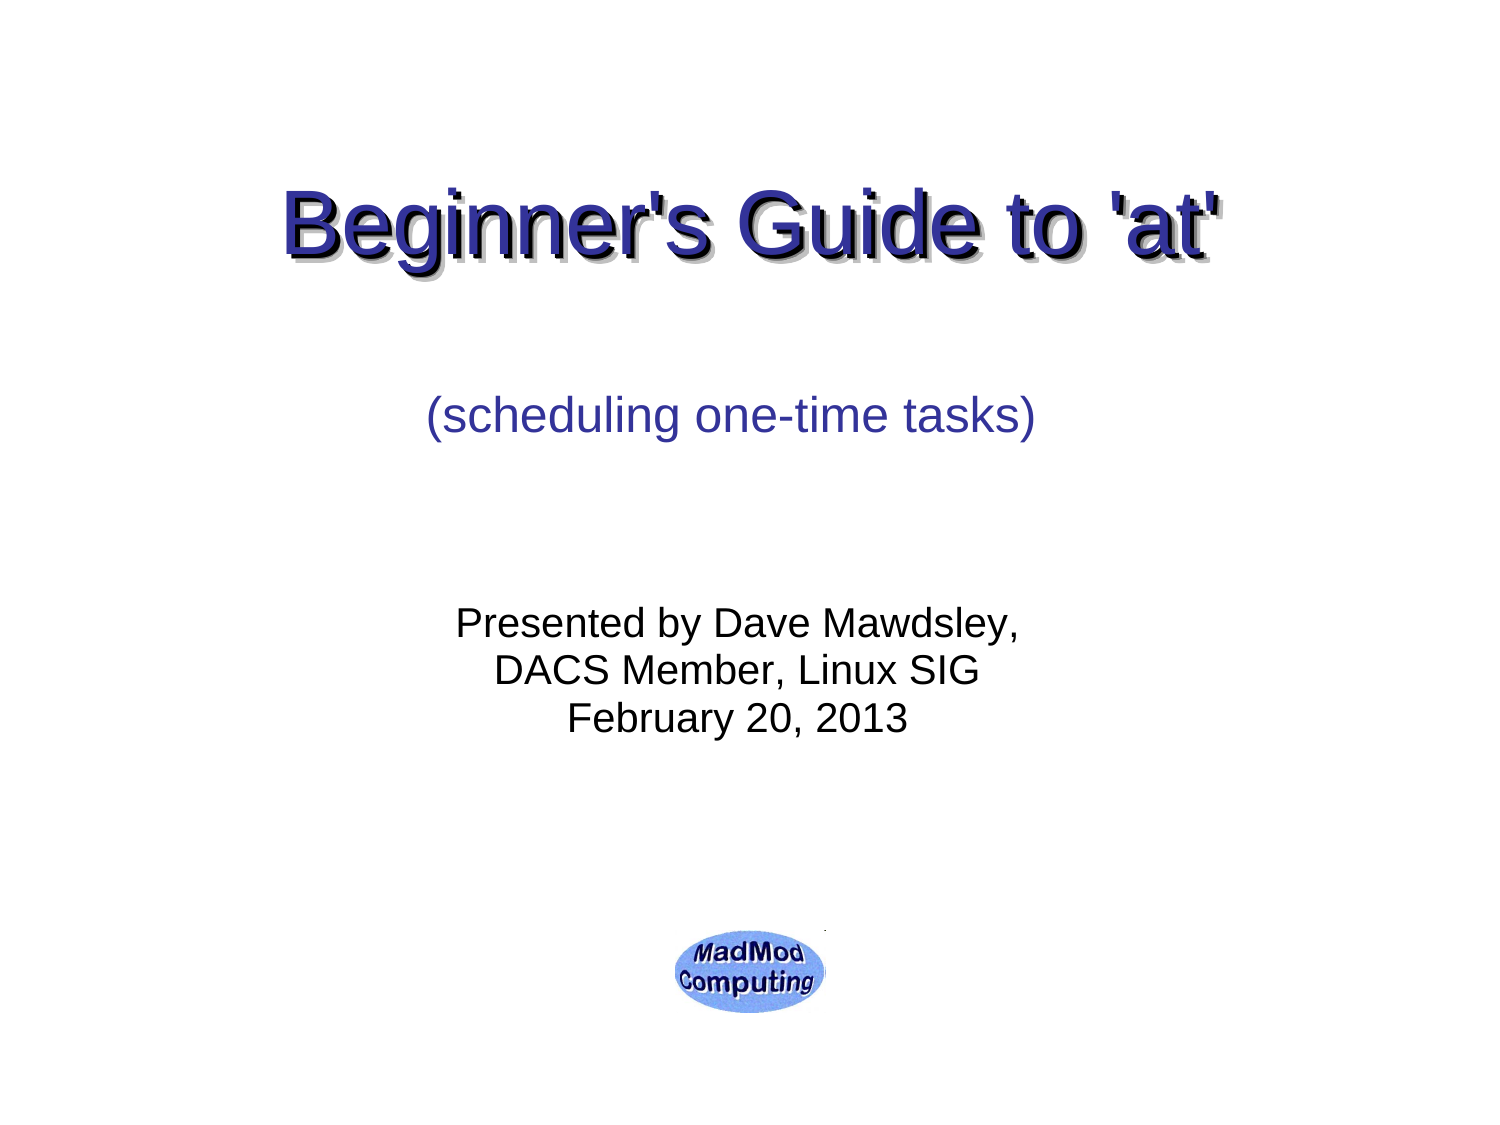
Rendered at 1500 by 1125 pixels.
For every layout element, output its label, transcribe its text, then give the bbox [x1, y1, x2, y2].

text_box (scheduling one-time tasks) [374, 375, 1088, 451]
title Beginner's Guide to 'at' [112, 162, 1388, 284]
picture [675, 930, 826, 1013]
subtitle Presented by Dave Mawdsley, DACS Member, Linux SIG February 20, 2013 [350, 600, 1051, 768]
